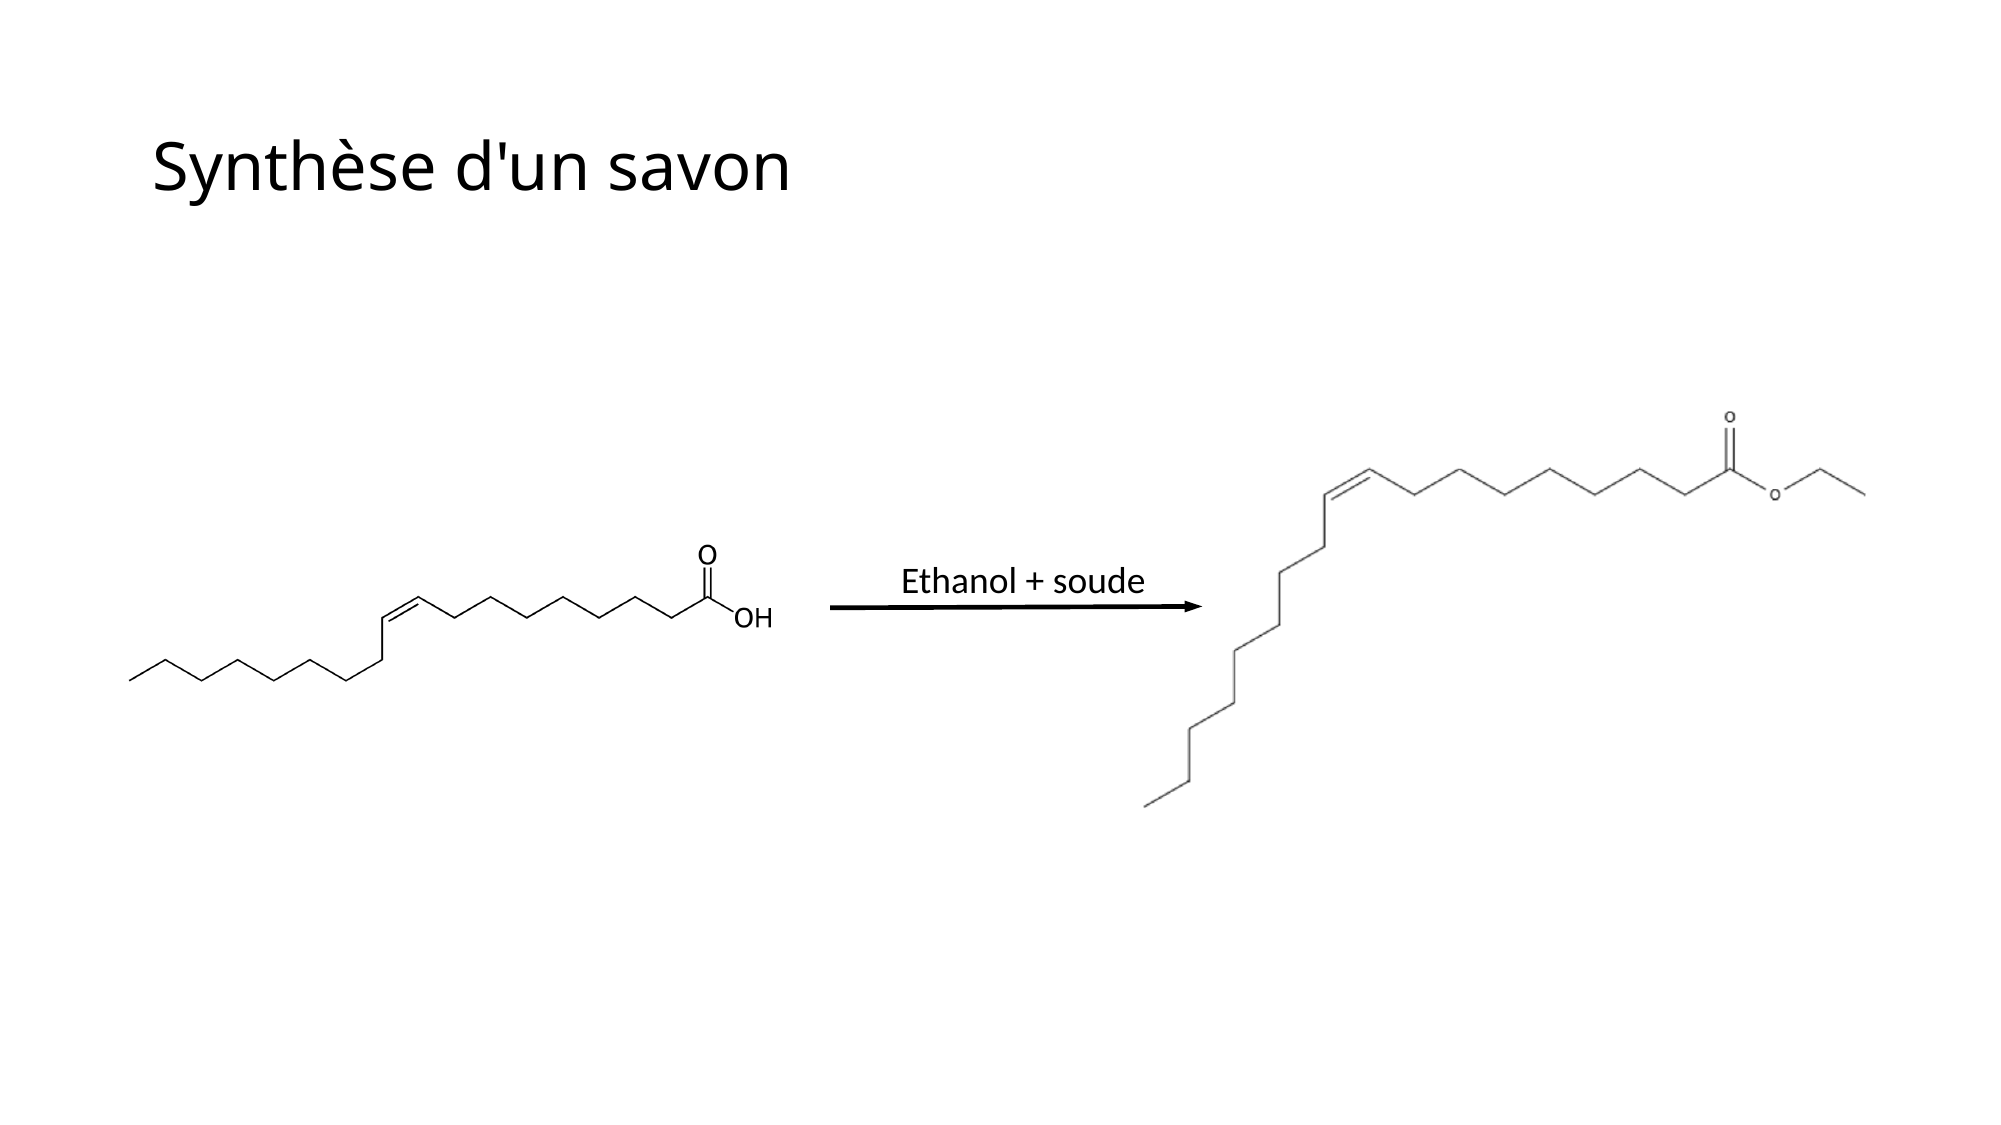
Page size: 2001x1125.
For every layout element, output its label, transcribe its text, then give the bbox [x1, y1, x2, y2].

title Synthèse d'un savon [137, 59, 1863, 278]
picture [974, 288, 2000, 908]
picture [106, 525, 796, 699]
text_box Ethanol + soude [798, 548, 1249, 610]
